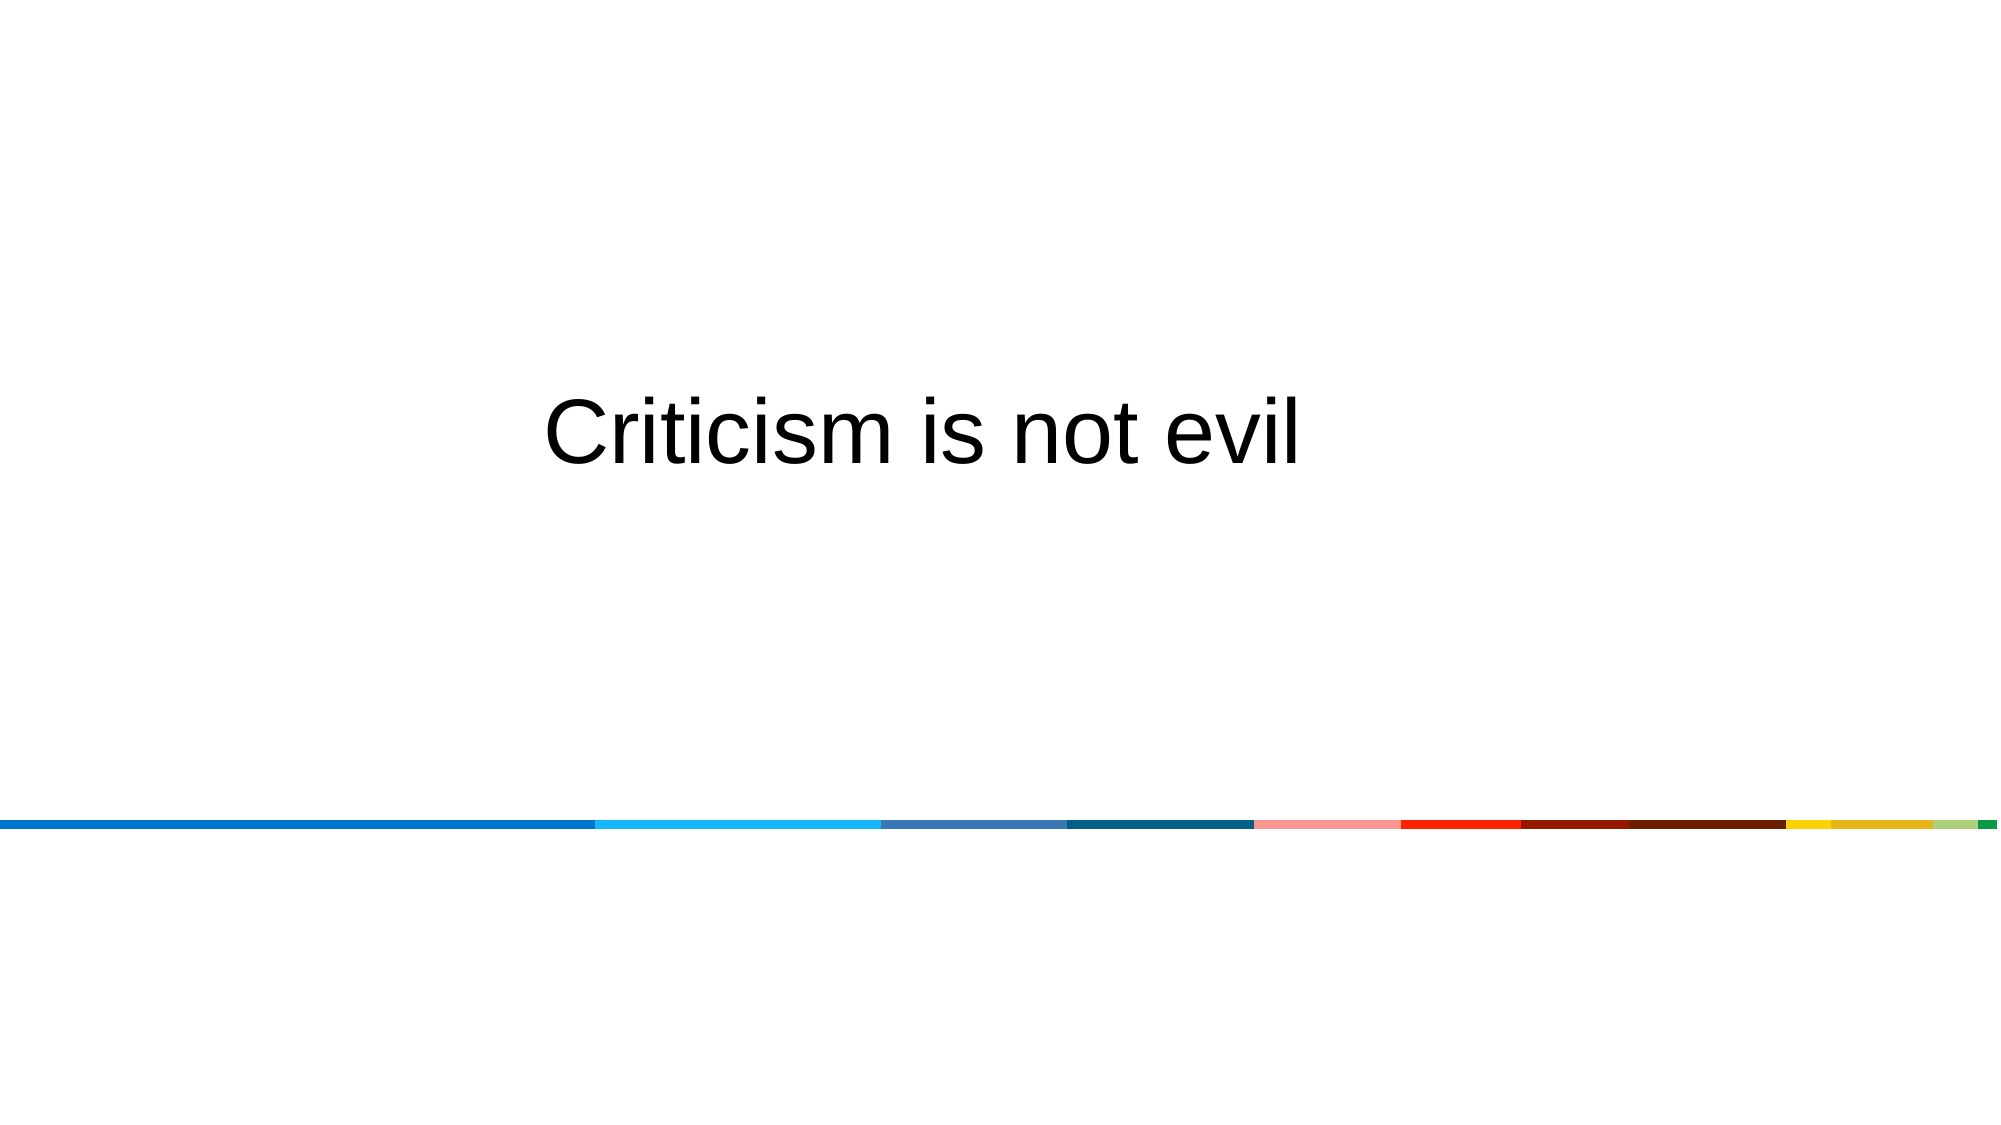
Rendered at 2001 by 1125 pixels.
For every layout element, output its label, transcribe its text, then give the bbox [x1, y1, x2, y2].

text_box [0, 820, 1997, 829]
text_box Criticism is not evil [61, 324, 1787, 543]
